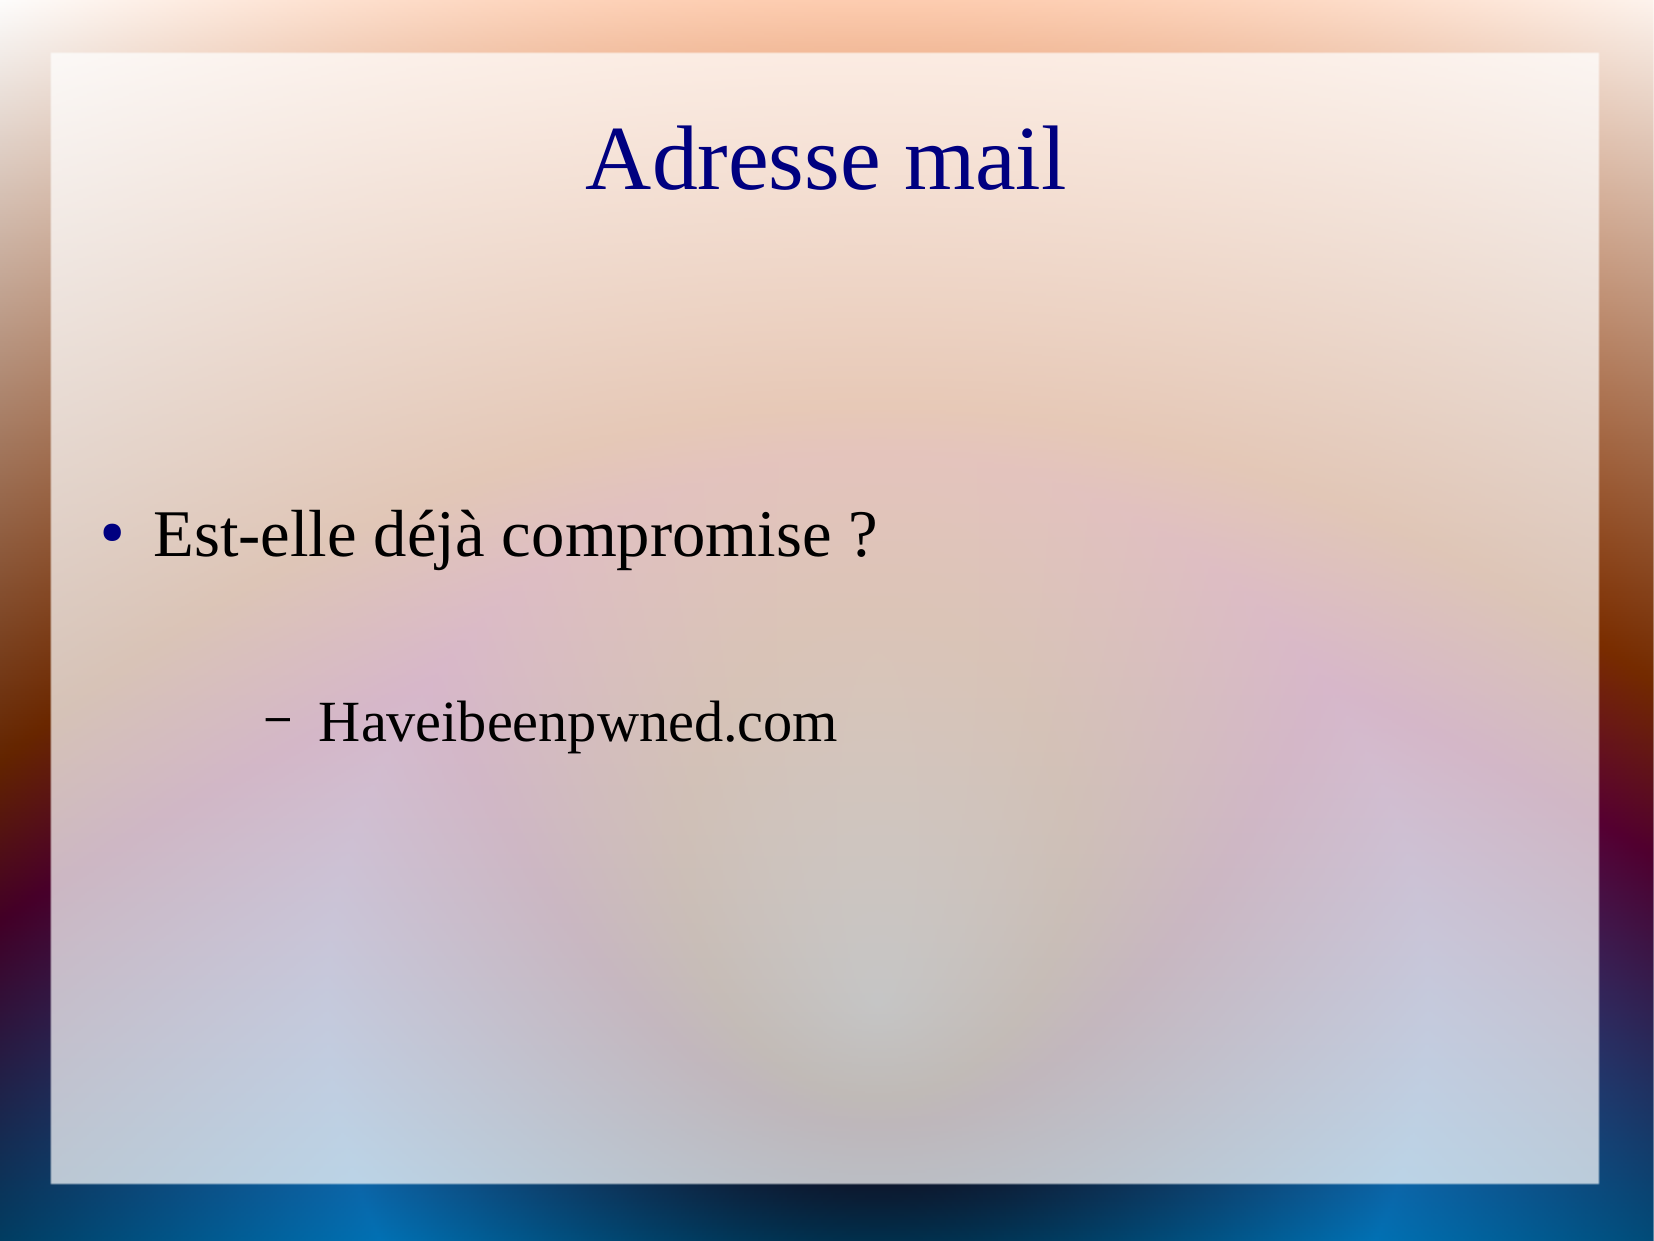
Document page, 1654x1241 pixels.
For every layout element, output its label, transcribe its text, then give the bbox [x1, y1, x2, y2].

list Est-elle déjà compromise ? Haveibeenpwned.com [82, 290, 1571, 1034]
picture [0, 0, 1654, 1241]
title Adresse mail [82, 55, 1571, 263]
